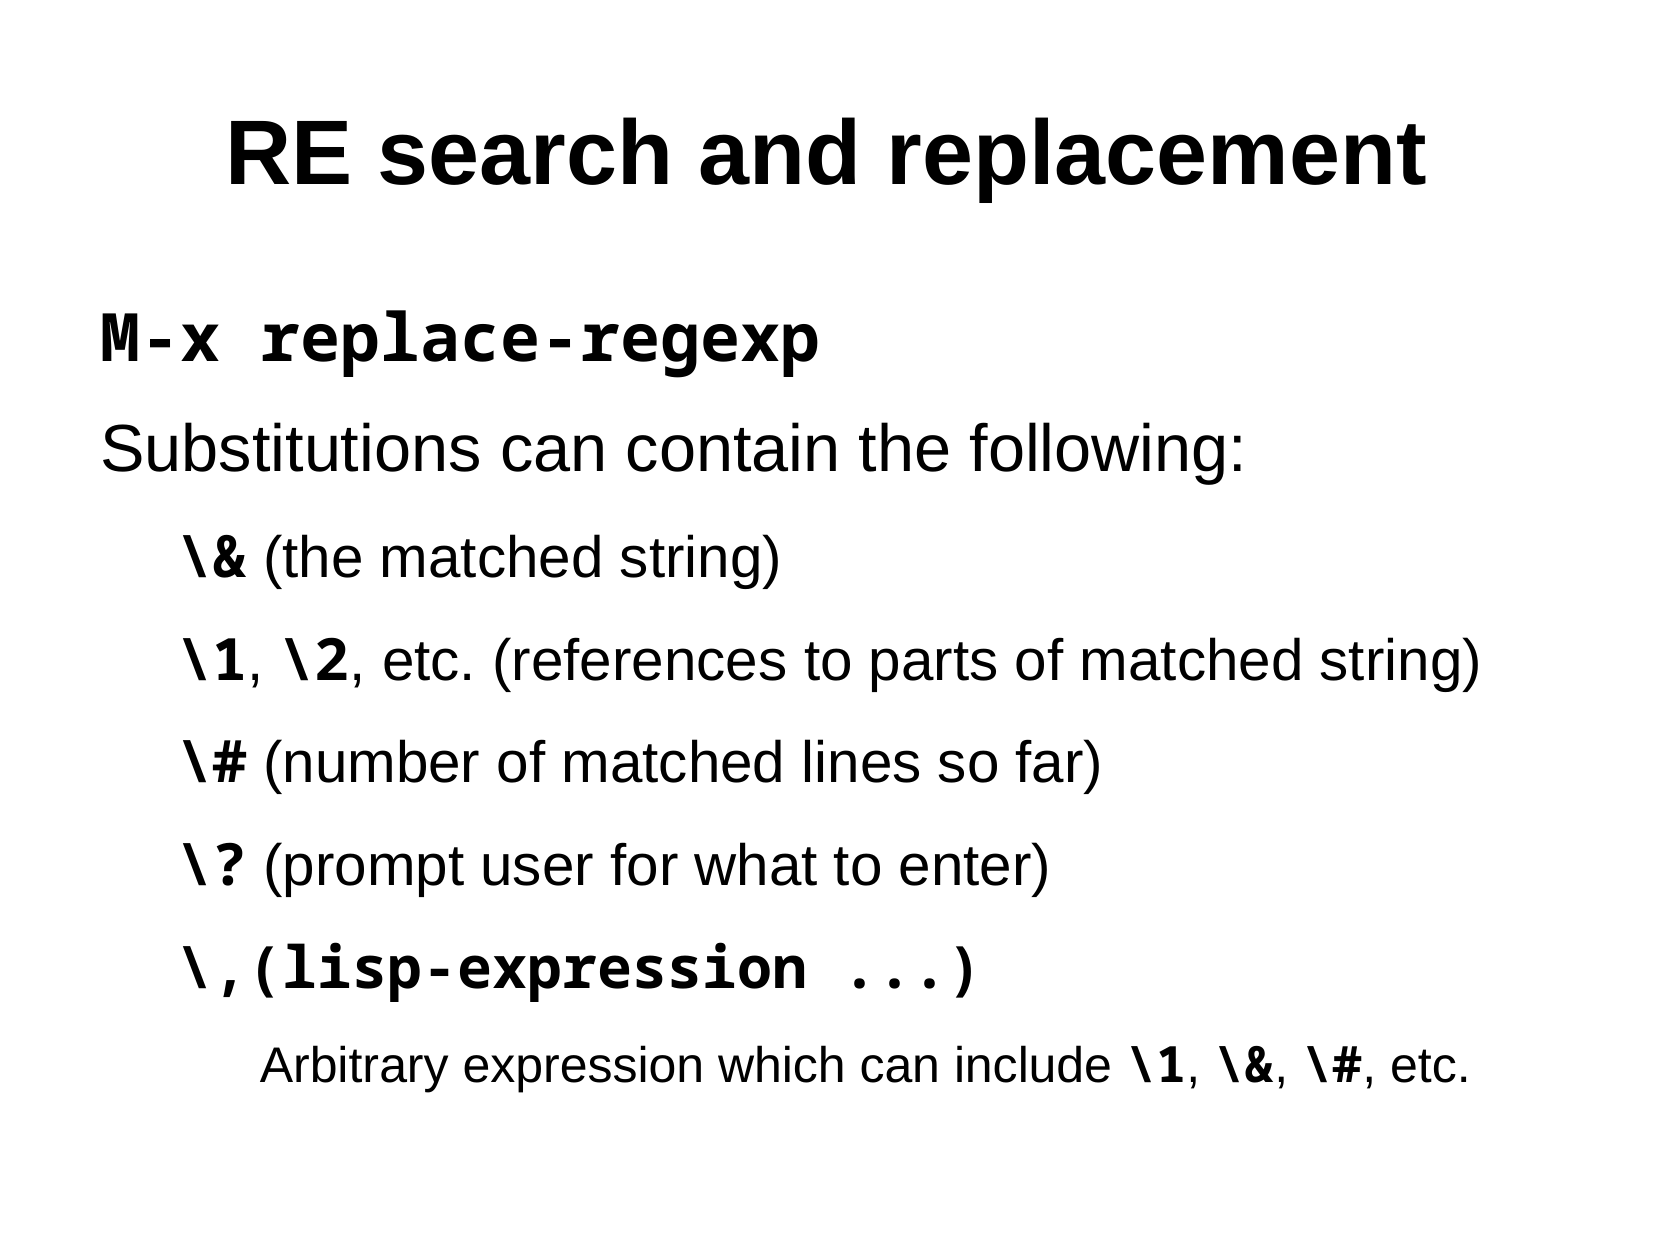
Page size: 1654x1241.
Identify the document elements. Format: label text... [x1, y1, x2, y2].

title RE search and replacement [82, 56, 1571, 250]
list M-x replace-regexp Substitutions can contain the following: \& (the matched string) \1, \2, etc. (references to parts of matched string) \# (number of matched lines so far) \? (prompt user for what to enter) \,(lisp-expression ...) Arbitrary expression which can include \1, \&, \#, etc. [82, 290, 1571, 1094]
